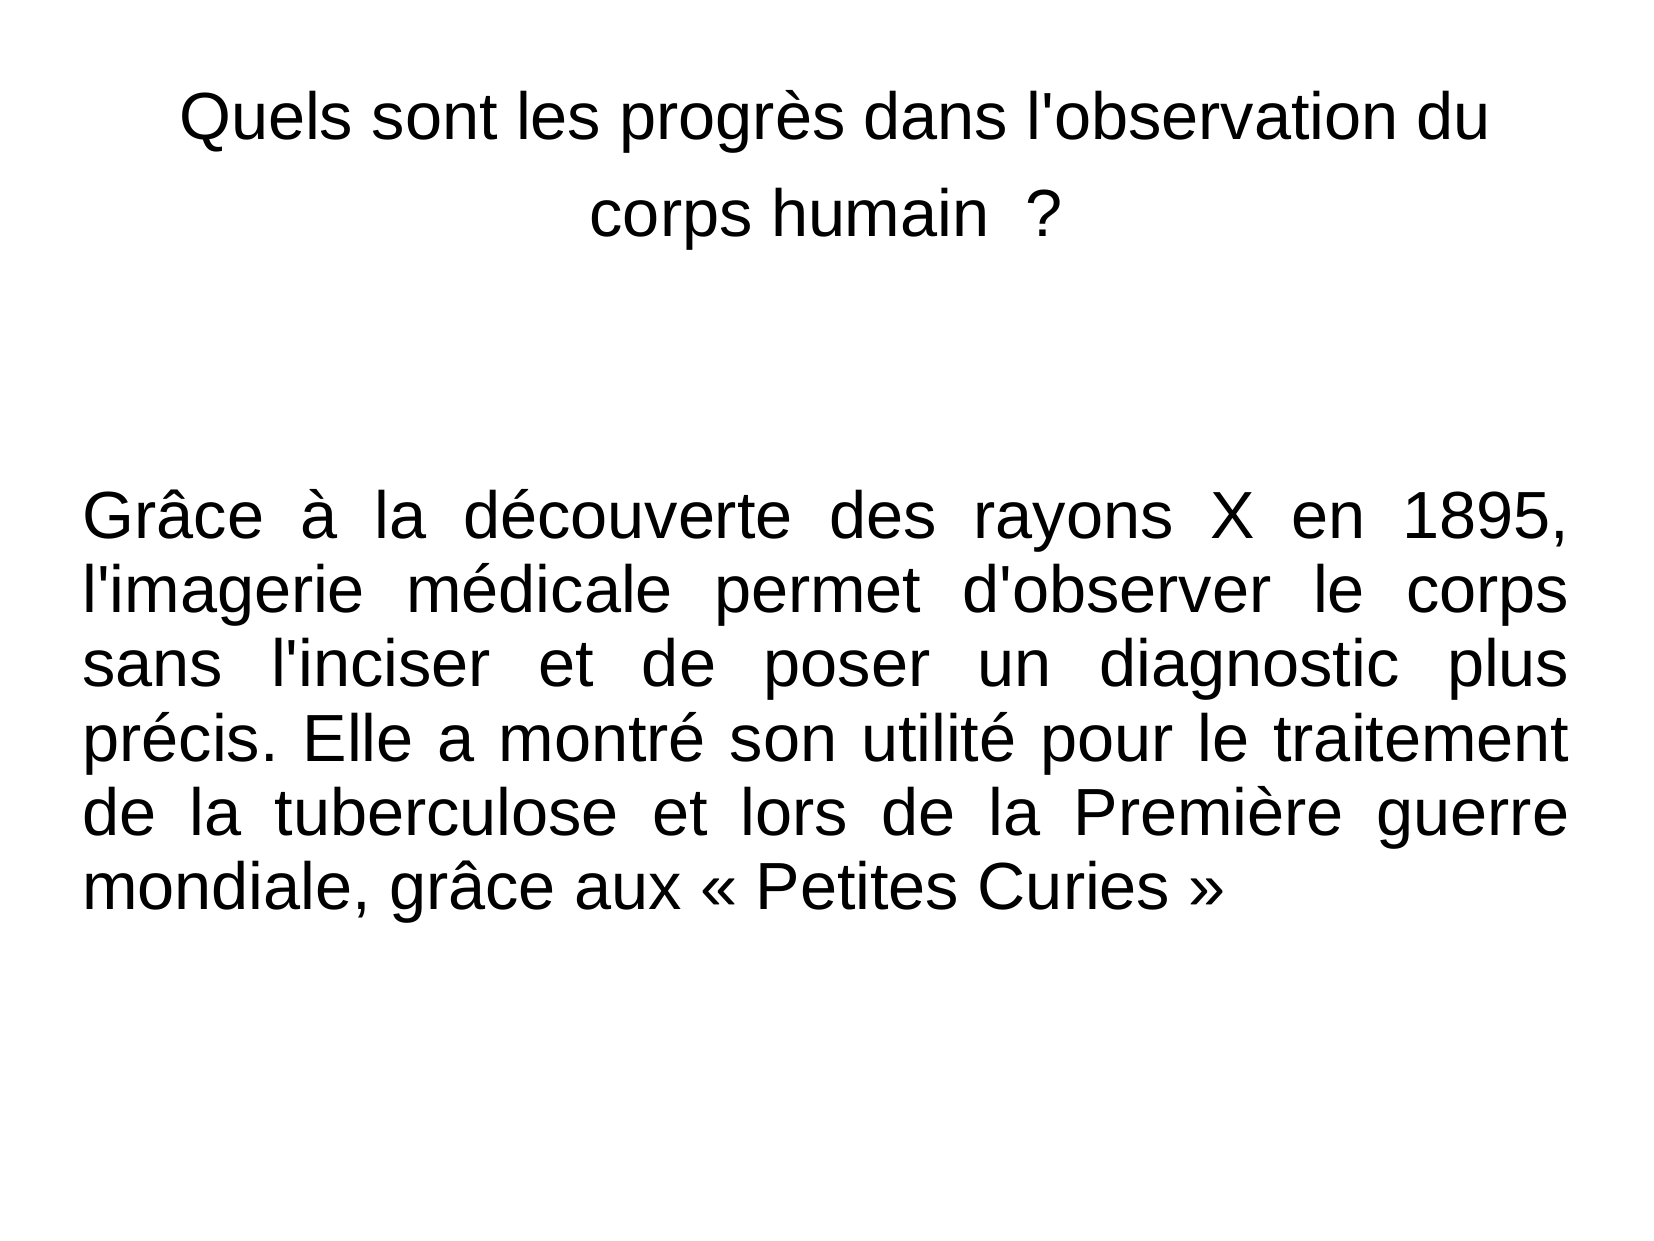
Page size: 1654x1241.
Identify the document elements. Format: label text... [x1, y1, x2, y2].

title Quels sont les progrès dans l'observation du corps humain ? [82, 49, 1571, 257]
subtitle Grâce à la découverte des rayons X en 1895, l'imagerie médicale permet d'observer le corps sans l'inciser et de poser un diagnostic plus précis. Elle a montré son utilité pour le traitement de la tuberculose et lors de la Première guerre mondiale, grâce aux « Petites Curies » [82, 290, 1571, 1109]
